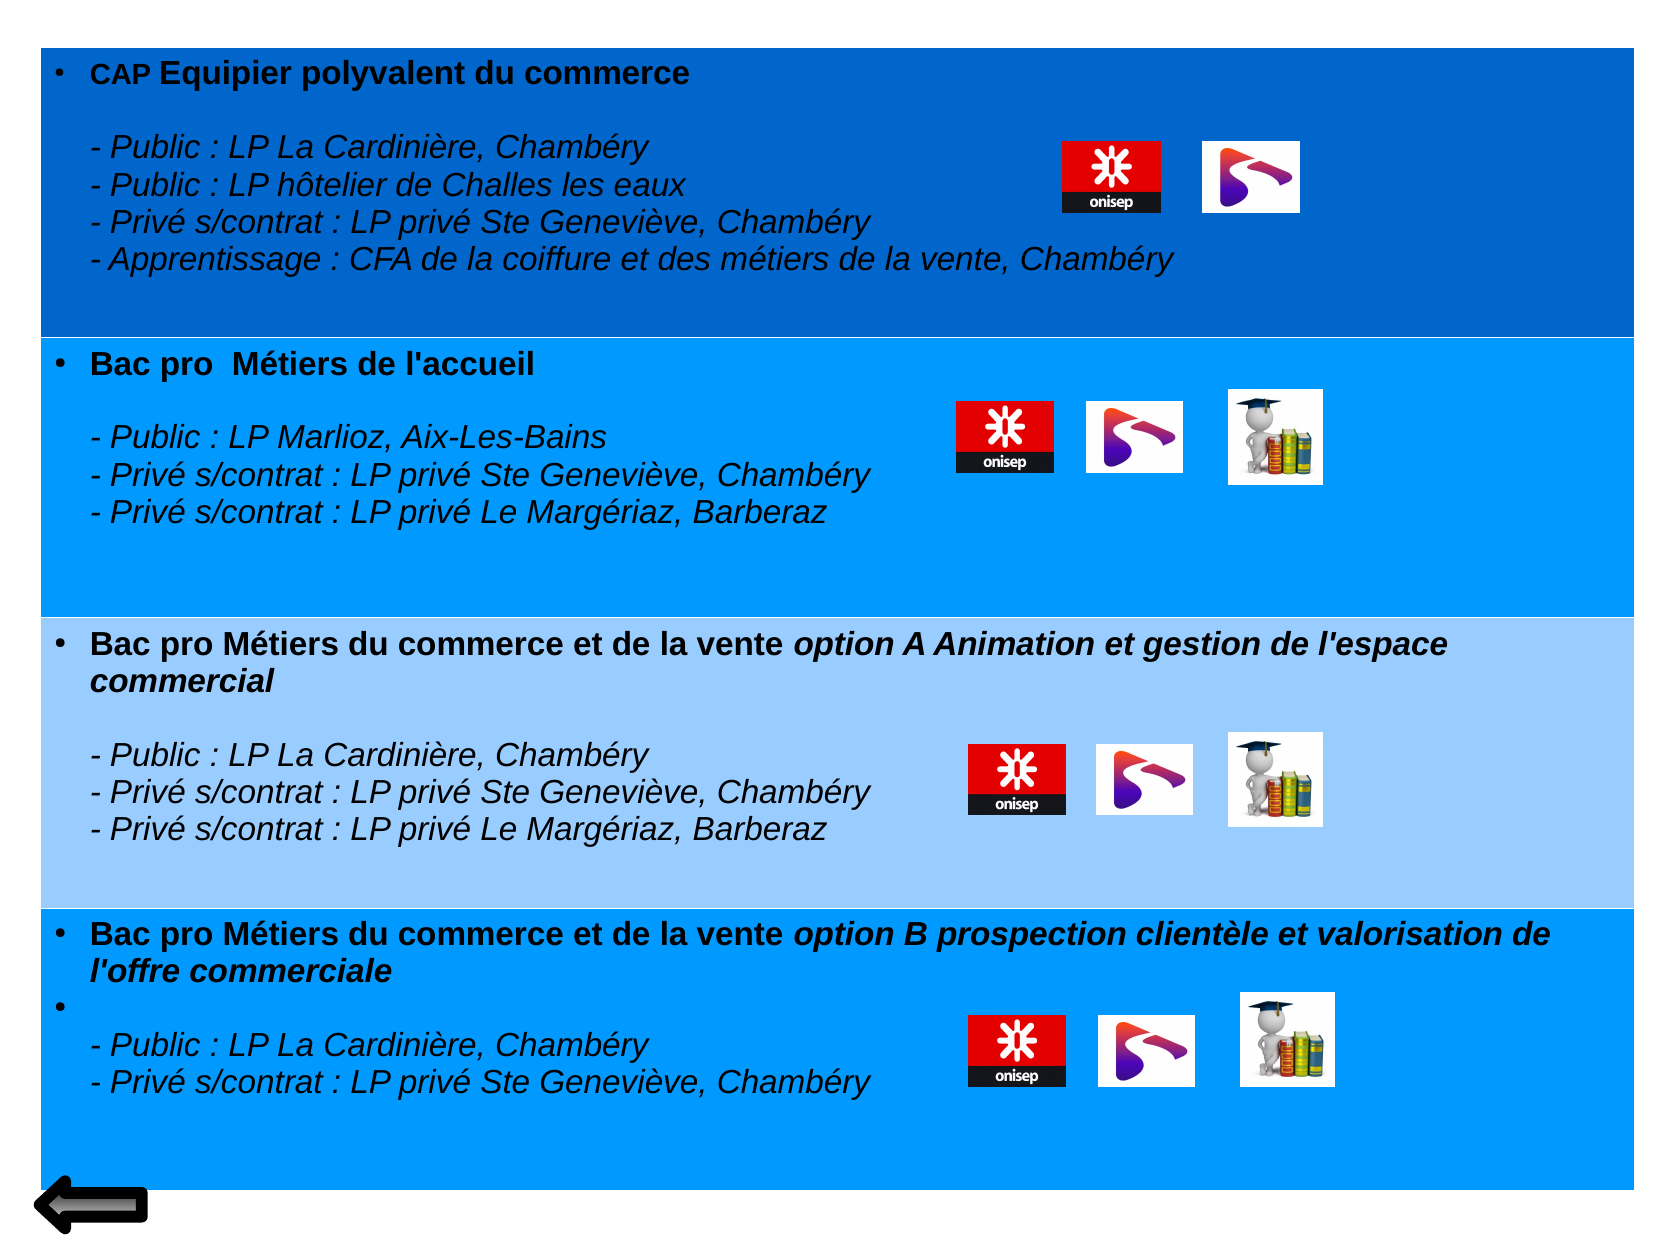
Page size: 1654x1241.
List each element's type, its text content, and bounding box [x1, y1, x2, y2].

picture [1086, 401, 1183, 473]
table_cell Bac pro Métiers du commerce et de la vente option B prospection clientèle et valorisation de l'offre commerciale - Public : LP La Cardinière, Chambéry - Privé s/contrat : LP privé Ste Geneviève, Chambéry [41, 909, 1634, 1190]
table_cell Bac pro Métiers du commerce et de la vente option A Animation et gestion de l'espace commercial - Public : LP La Cardinière, Chambéry - Privé s/contrat : LP privé Ste Geneviève, Chambéry - Privé s/contrat : LP privé Le Margériaz, Barberaz [41, 618, 1634, 908]
picture [1202, 141, 1300, 213]
table_header CAP Equipier polyvalent du commerce - Public : LP La Cardinière, Chambéry - Public : LP hôtelier de Challes les eaux - Privé s/contrat : LP privé Ste Geneviève, Chambéry - Apprentissage : CFA de la coiffure et des métiers de la vente, Chambéry [41, 48, 1634, 337]
picture [1096, 744, 1193, 815]
picture [1228, 389, 1323, 485]
picture [1062, 141, 1161, 213]
table_cell Bac pro Métiers de l'accueil - Public : LP Marlioz, Aix-Les-Bains - Privé s/contrat : LP privé Ste Geneviève, Chambéry - Privé s/contrat : LP privé Le Margériaz, Barberaz [41, 338, 1634, 617]
picture [1098, 1015, 1195, 1087]
picture [956, 401, 1055, 473]
picture [968, 1015, 1066, 1087]
picture [1240, 992, 1335, 1087]
picture [1228, 732, 1323, 827]
picture [968, 744, 1066, 815]
